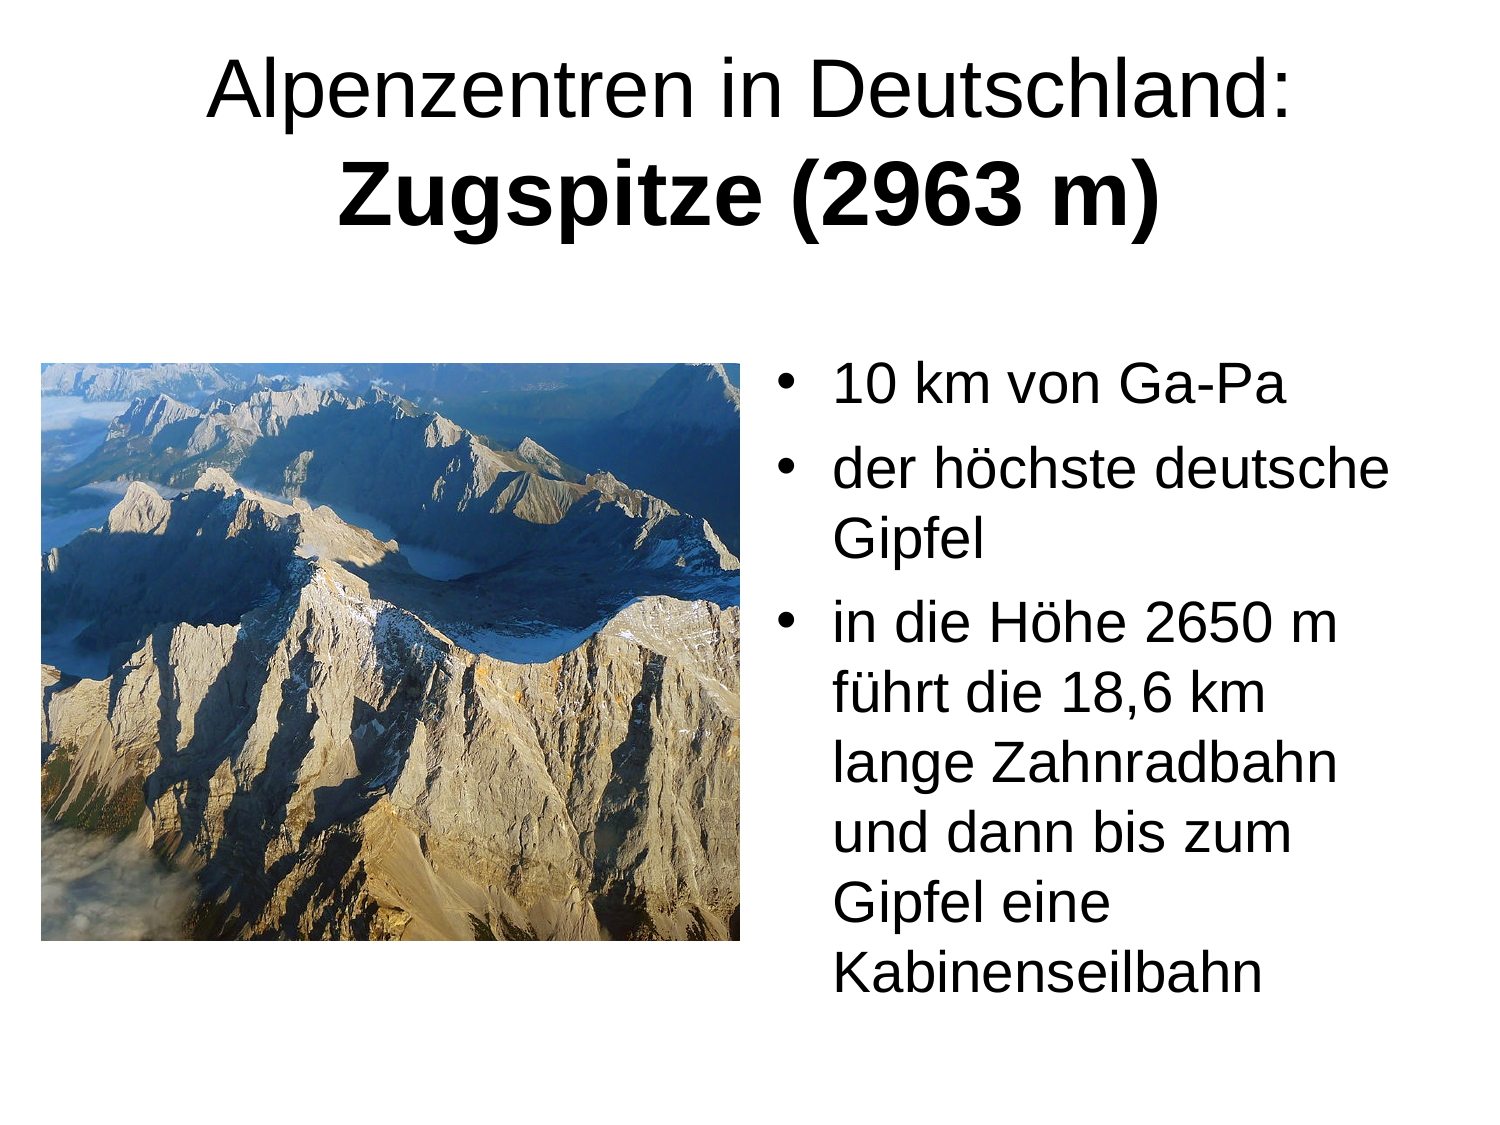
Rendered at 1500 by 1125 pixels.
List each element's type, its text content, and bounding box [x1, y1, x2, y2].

title Alpenzentren in Deutschland: Zugspitze (2963 m) [75, 26, 1426, 252]
list 10 km von Ga-Pa der höchste deutsche Gipfel in die Höhe 2650 m führt die 18,6 km lange Zahnradbahn und dann bis zum Gipfel eine Kabinenseilbahn [761, 338, 1425, 1097]
text_box [41, 363, 740, 941]
